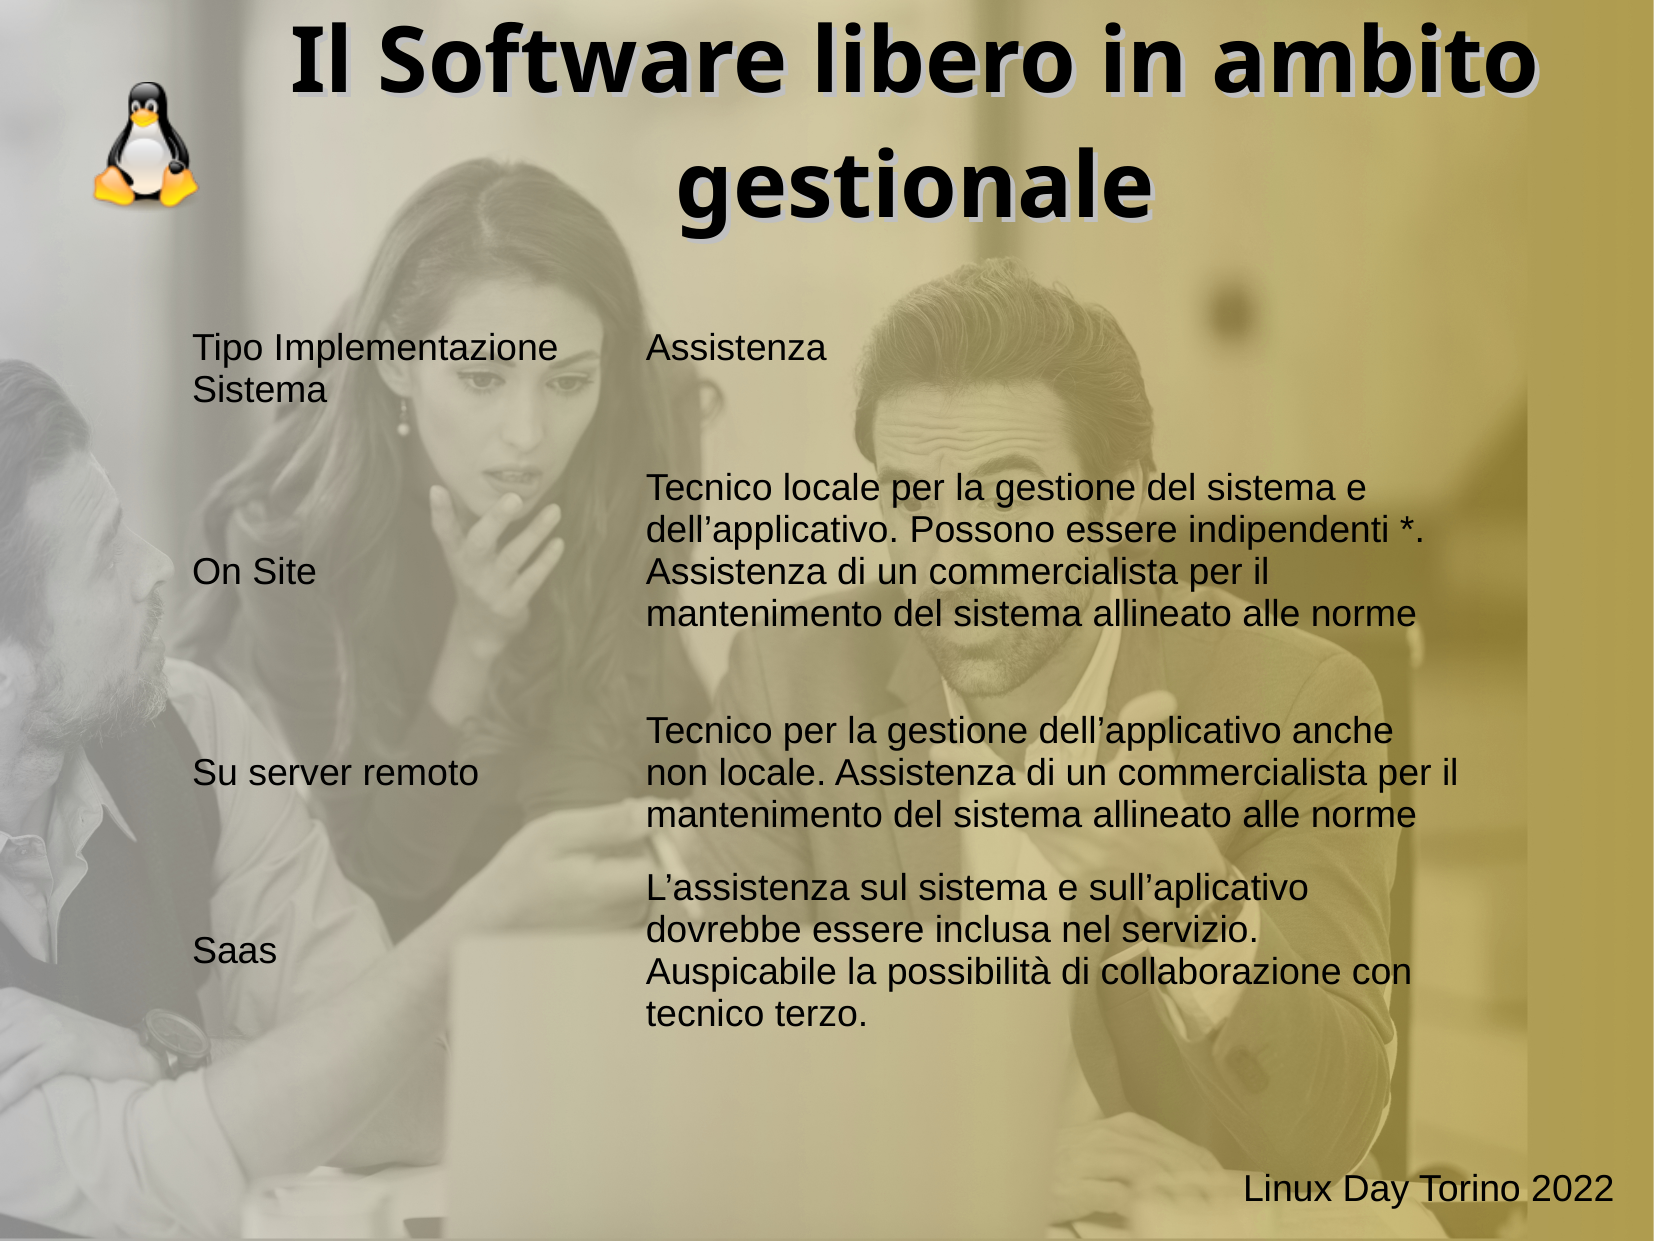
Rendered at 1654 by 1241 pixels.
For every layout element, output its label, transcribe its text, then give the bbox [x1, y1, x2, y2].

title Il Software libero in ambito gestionale [259, 17, 1571, 222]
table_cell L’assistenza sul sistema e sull’aplicativo dovrebbe essere inclusa nel servizio. Auspicabile la possibilità di collaborazione con tecnico terzo. [631, 850, 1476, 1051]
table_header Tipo Implementazione Sistema [177, 319, 631, 448]
table_cell Tecnico locale per la gestione del sistema e dell’applicativo. Possono essere indipendenti *. Assistenza di un commercialista per il mantenimento del sistema allineato alle norme [631, 448, 1476, 695]
picture [0, 0, 1654, 1241]
table_cell Tecnico per la gestione dell’applicativo anche non locale. Assistenza di un commercialista per il mantenimento del sistema allineato alle norme [631, 695, 1476, 850]
table_cell Su server remoto [177, 695, 631, 850]
table_cell Saas [177, 850, 631, 1051]
table_header Assistenza [631, 319, 1476, 448]
table_cell On Site [177, 448, 631, 695]
text_box Linux Day Torino 2022 [1228, 1159, 1630, 1217]
